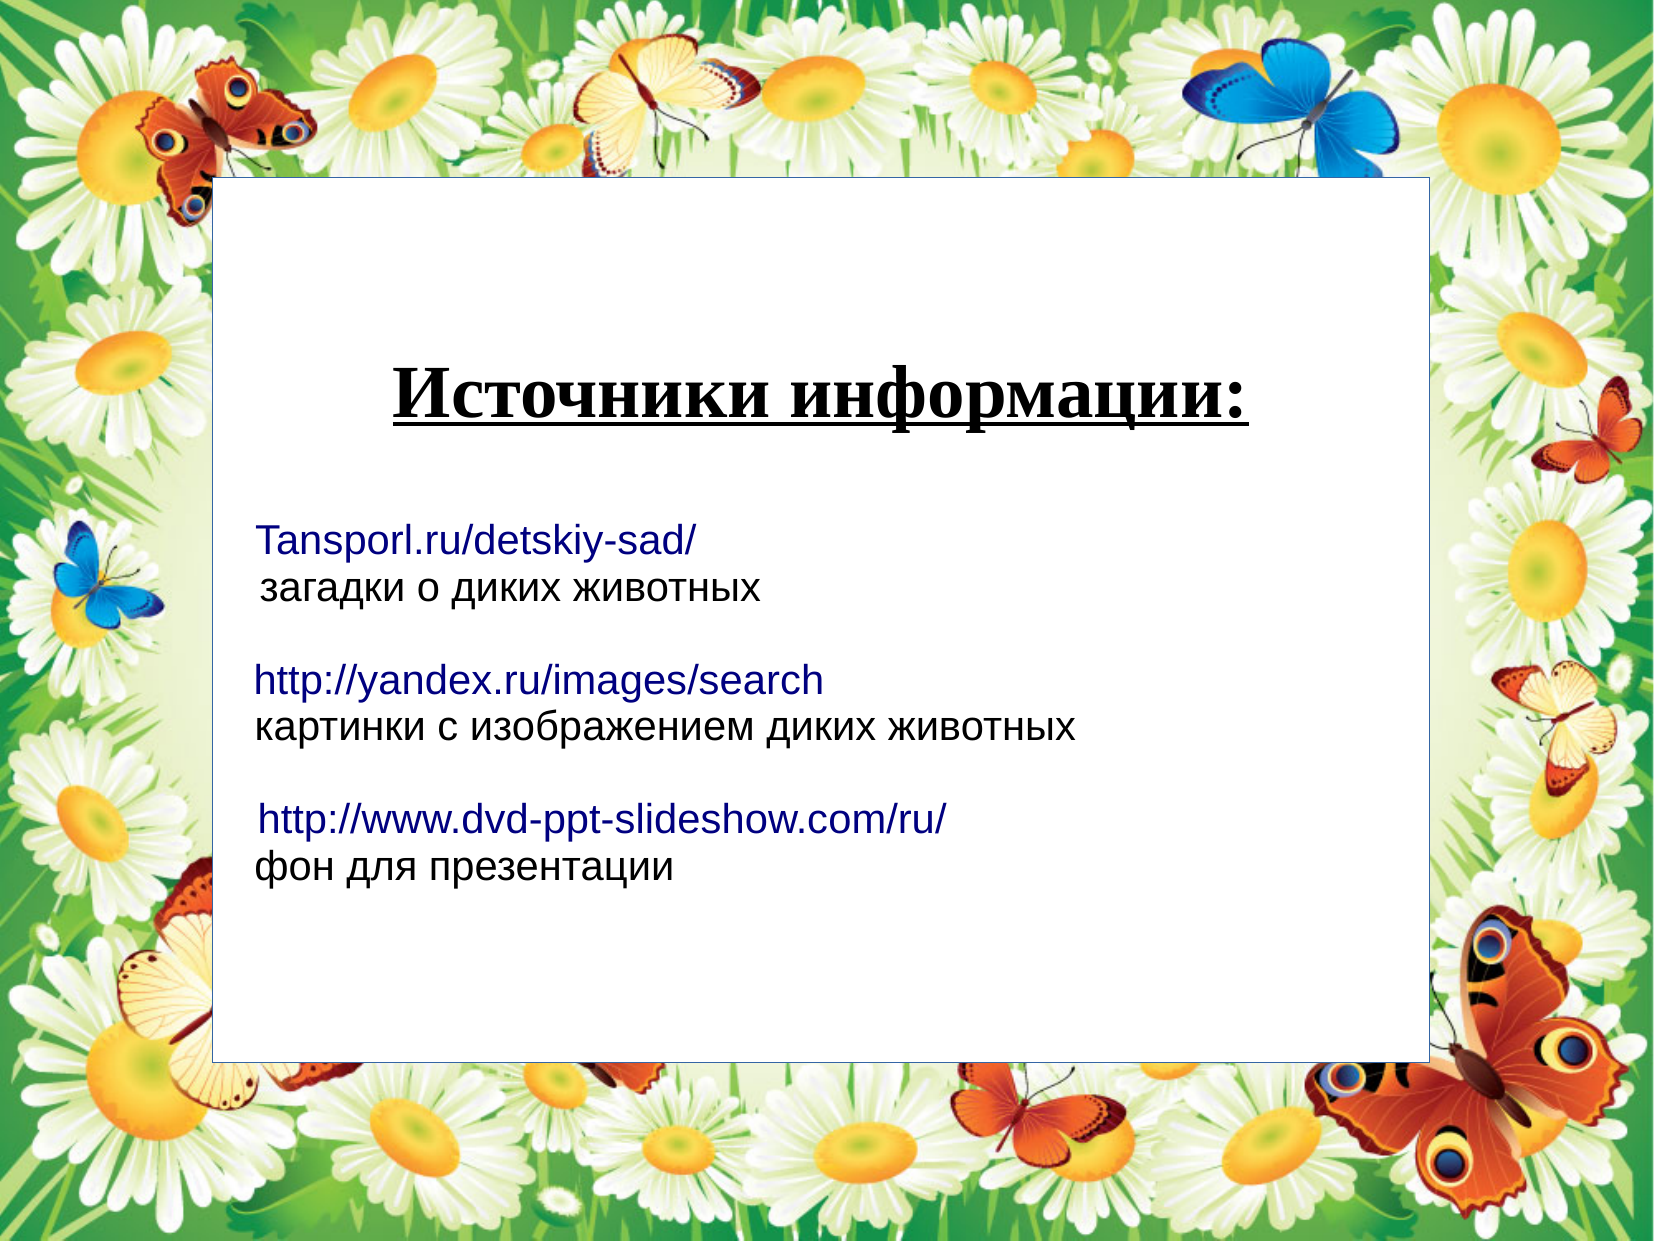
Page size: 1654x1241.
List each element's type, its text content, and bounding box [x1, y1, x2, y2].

picture [0, 0, 1654, 1241]
text_box Источники информации: Tansporl.ru/detskiy-sad/ загадки о диких животных http://yandex.ru/images/search картинки с изображением диких животных http://www.dvd-ppt-slideshow.com/ru/ фон для презентации [212, 177, 1430, 1063]
